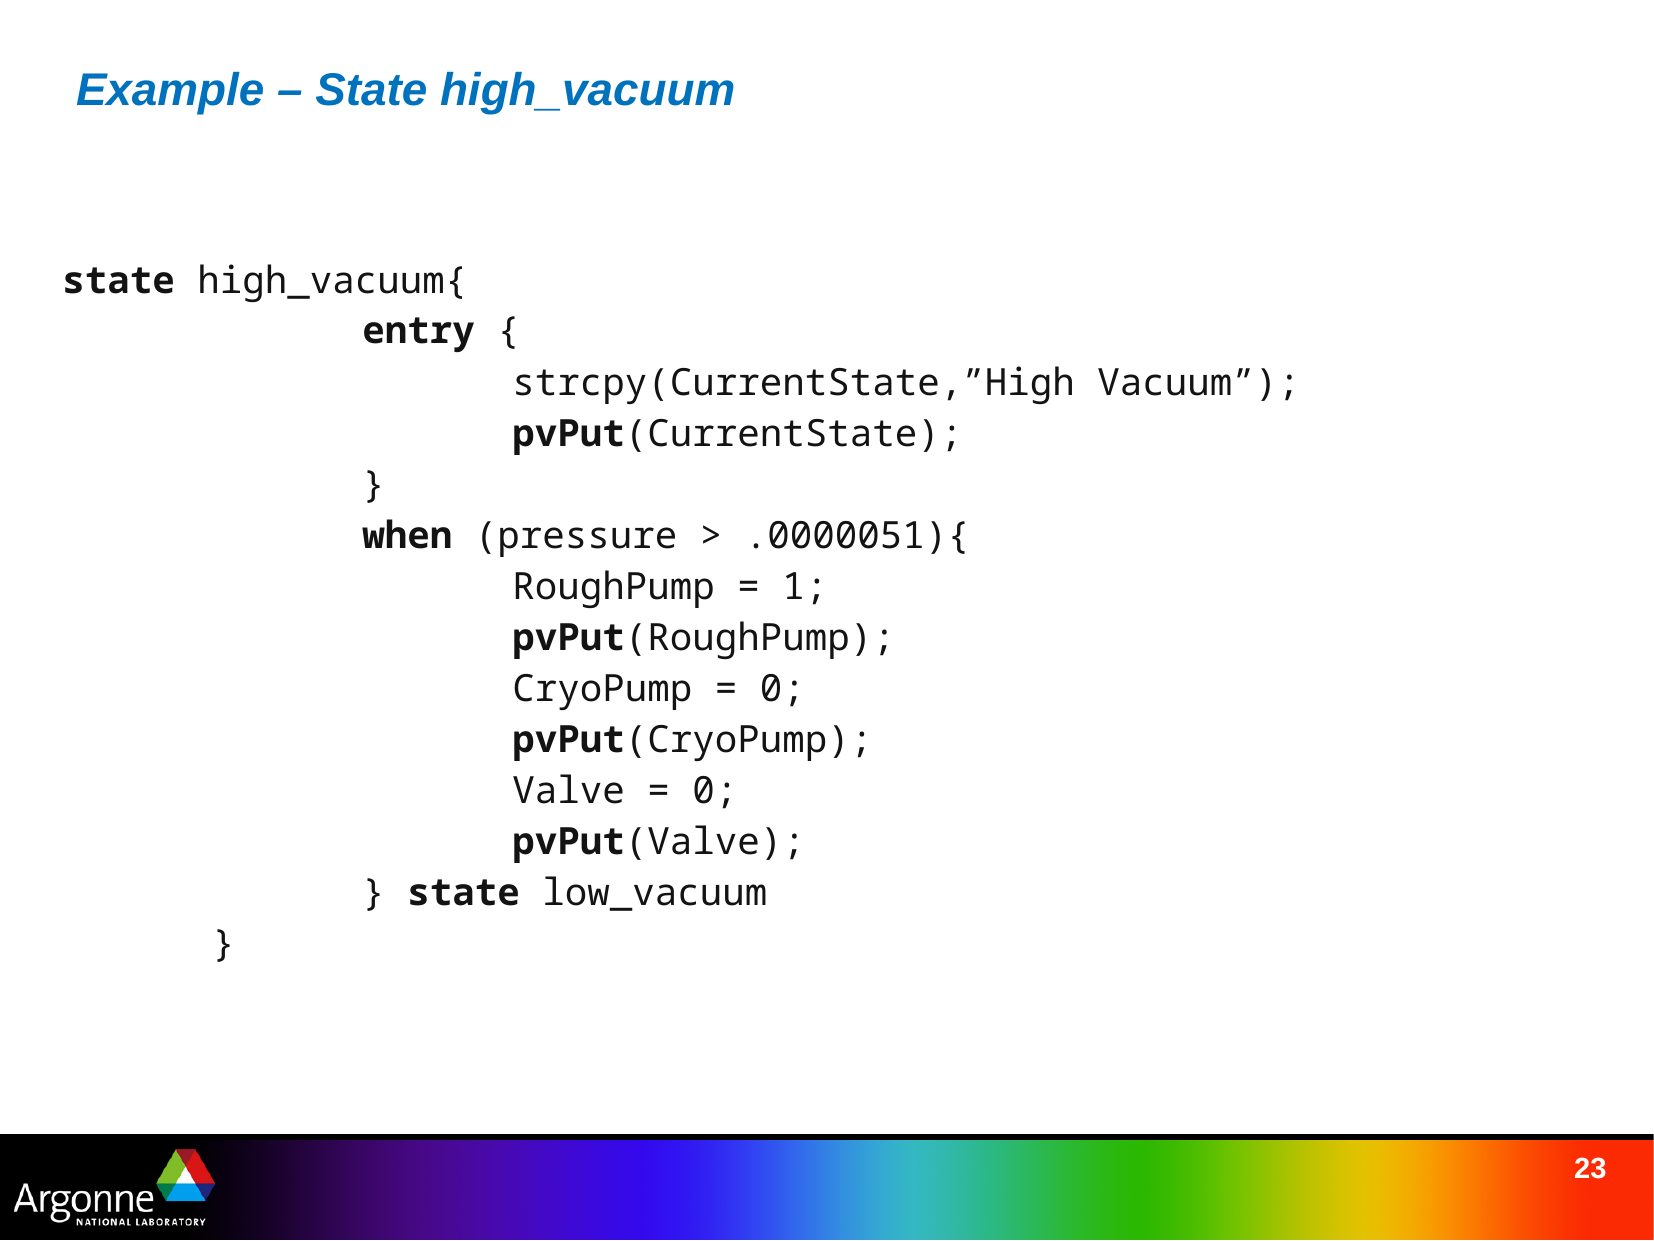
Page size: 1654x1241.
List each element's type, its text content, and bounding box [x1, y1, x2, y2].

list state high_vacuum{ entry { strcpy(CurrentState,”High Vacuum”); pvPut(CurrentState); } when (pressure > .0000051){ RoughPump = 1; pvPut(RoughPump); CryoPump = 0; pvPut(CryoPump); Valve = 0; pvPut(Valve); } state low_vacuum } [62, 253, 1498, 916]
title Example – State high_vacuum [61, 45, 1500, 123]
picture [0, 1134, 1654, 1240]
